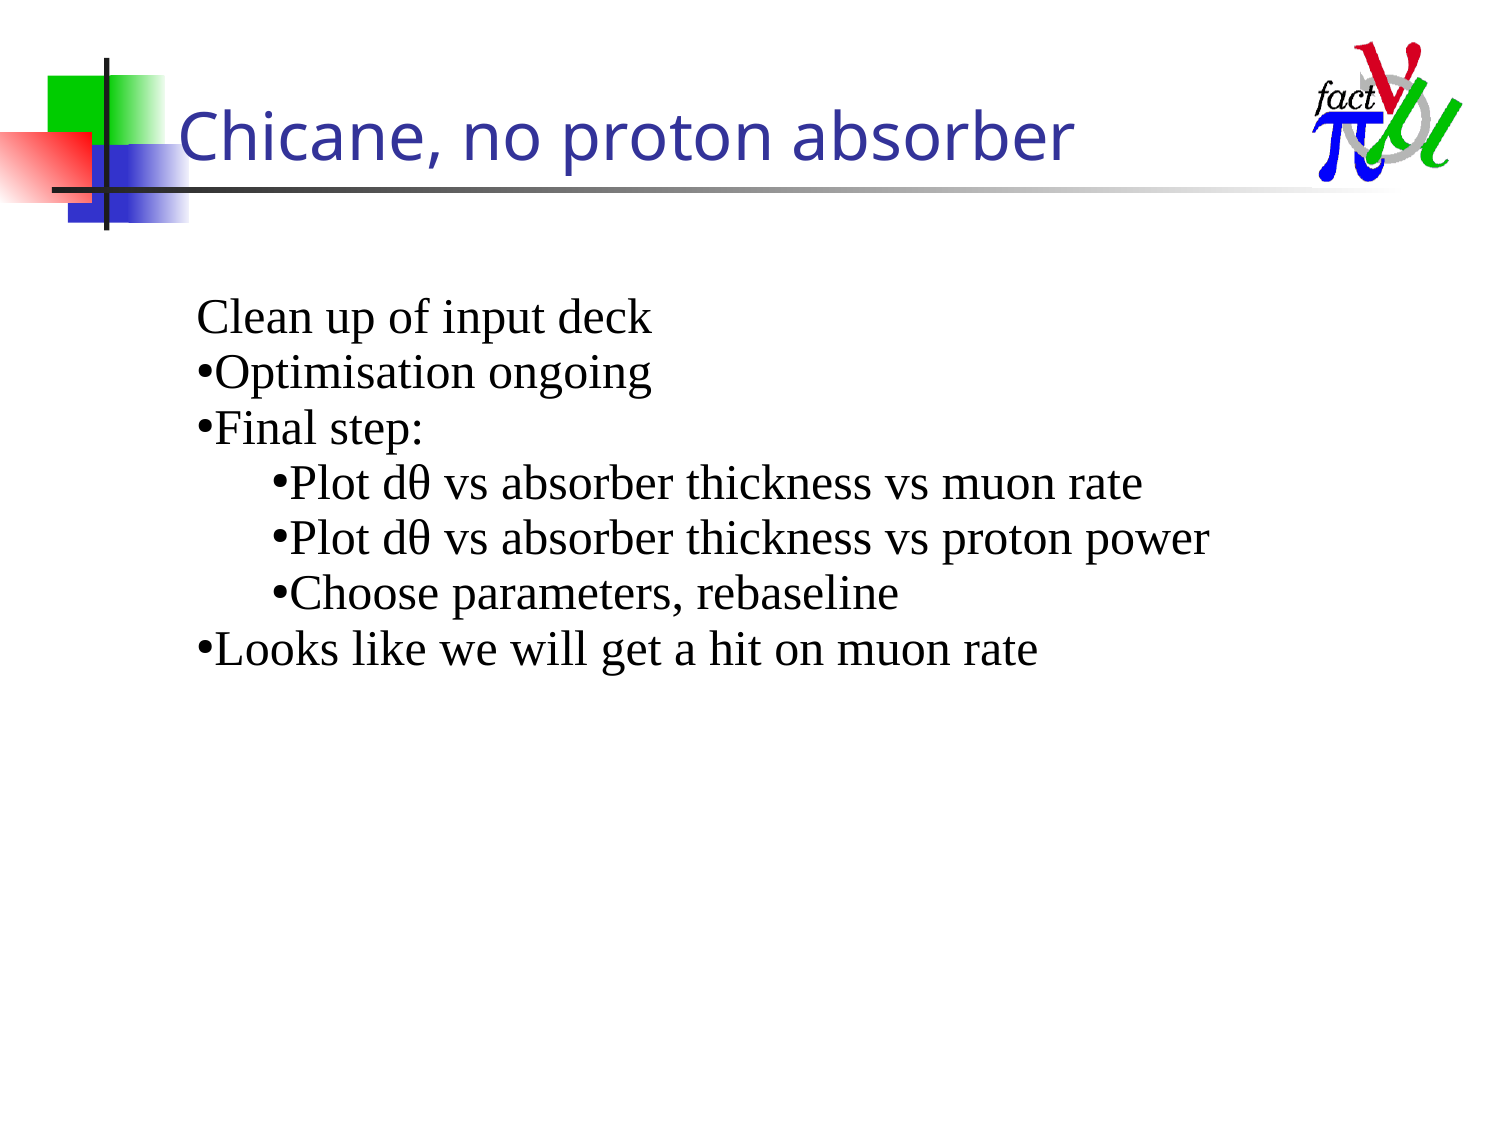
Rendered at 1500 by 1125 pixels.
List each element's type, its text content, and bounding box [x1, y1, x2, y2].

picture [1441, 41, 1463, 188]
text_box Clean up of input deck Optimisation ongoing Final step: Plot dθ vs absorber thickness vs muon rate Plot dθ vs absorber thickness vs proton power Choose parameters, rebaseline Looks like we will get a hit on muon rate [181, 281, 1264, 684]
title Chicane, no proton absorber [162, 0, 1441, 188]
